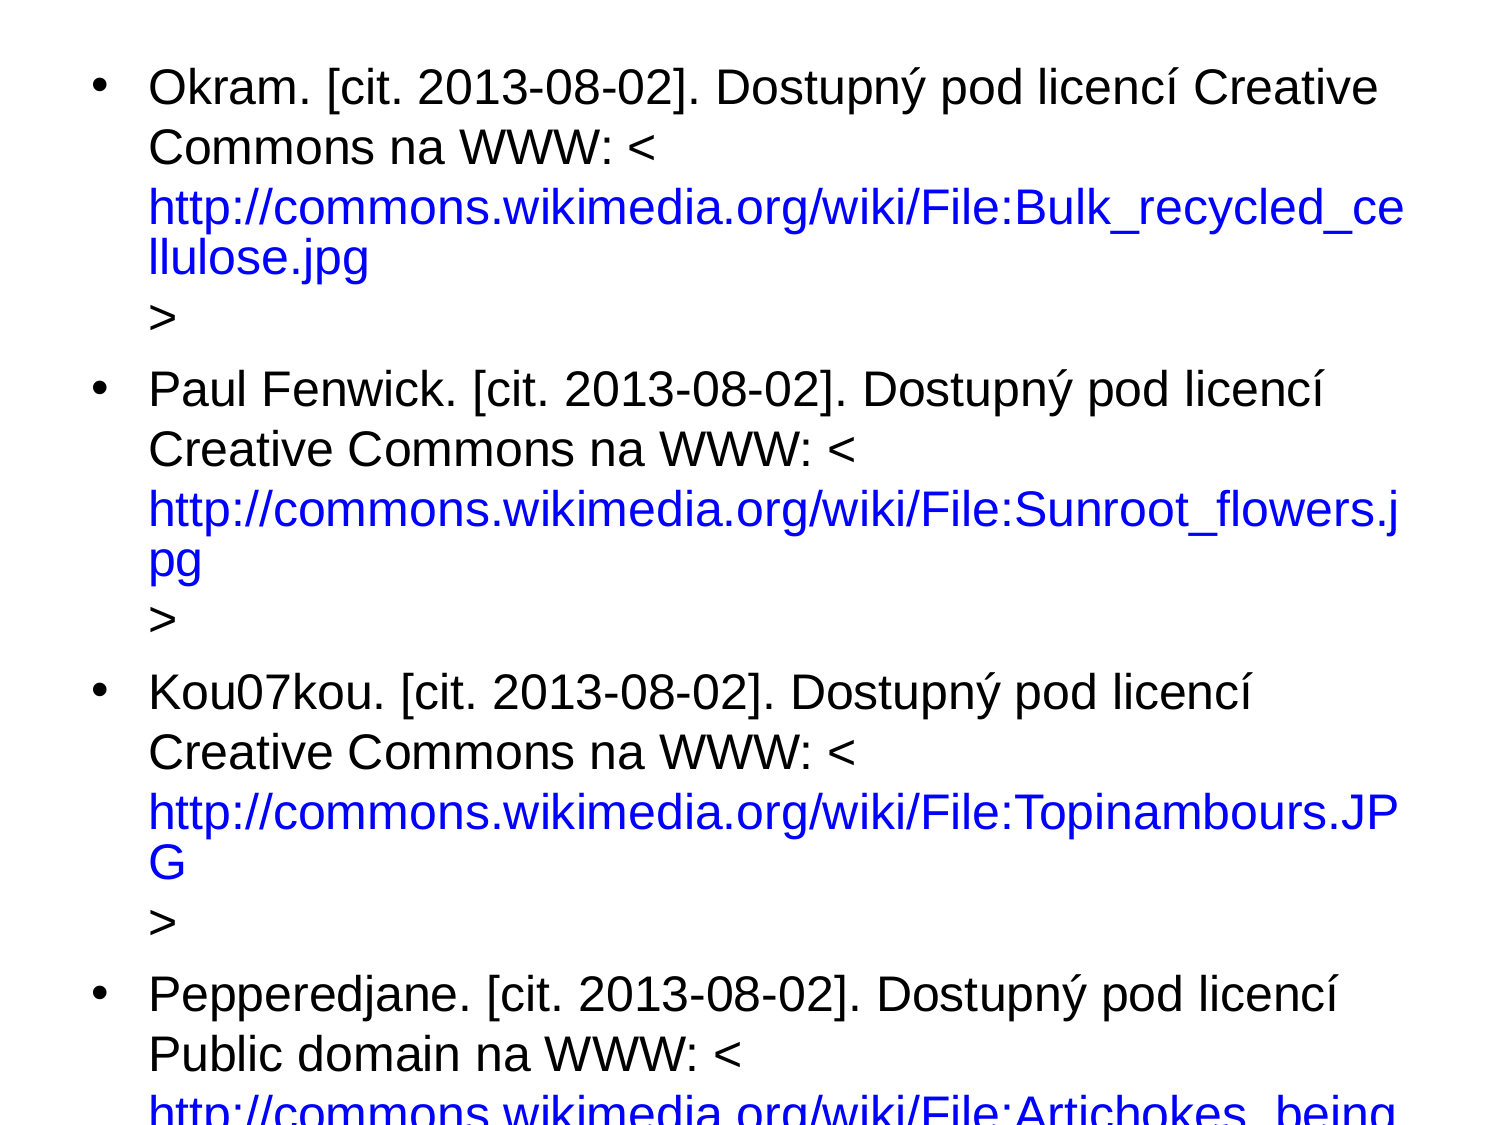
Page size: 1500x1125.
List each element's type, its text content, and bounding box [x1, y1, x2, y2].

list Okram. [cit. 2013-08-02]. Dostupný pod licencí Creative Commons na WWW: <http://commons.wikimedia.org/wiki/File:Bulk_recycled_cellulose.jpg> Paul Fenwick. [cit. 2013-08-02]. Dostupný pod licencí Creative Commons na WWW: <http://commons.wikimedia.org/wiki/File:Sunroot_flowers.jpg> Kou07kou. [cit. 2013-08-02]. Dostupný pod licencí Creative Commons na WWW: <http://commons.wikimedia.org/wiki/File:Topinambours.JPG> Pepperedjane. [cit. 2013-08-02]. Dostupný pod licencí Public domain na WWW: <http://commons.wikimedia.org/wiki/File:Artichokes_being_cooked.jpg> [76, 46, 1427, 1060]
